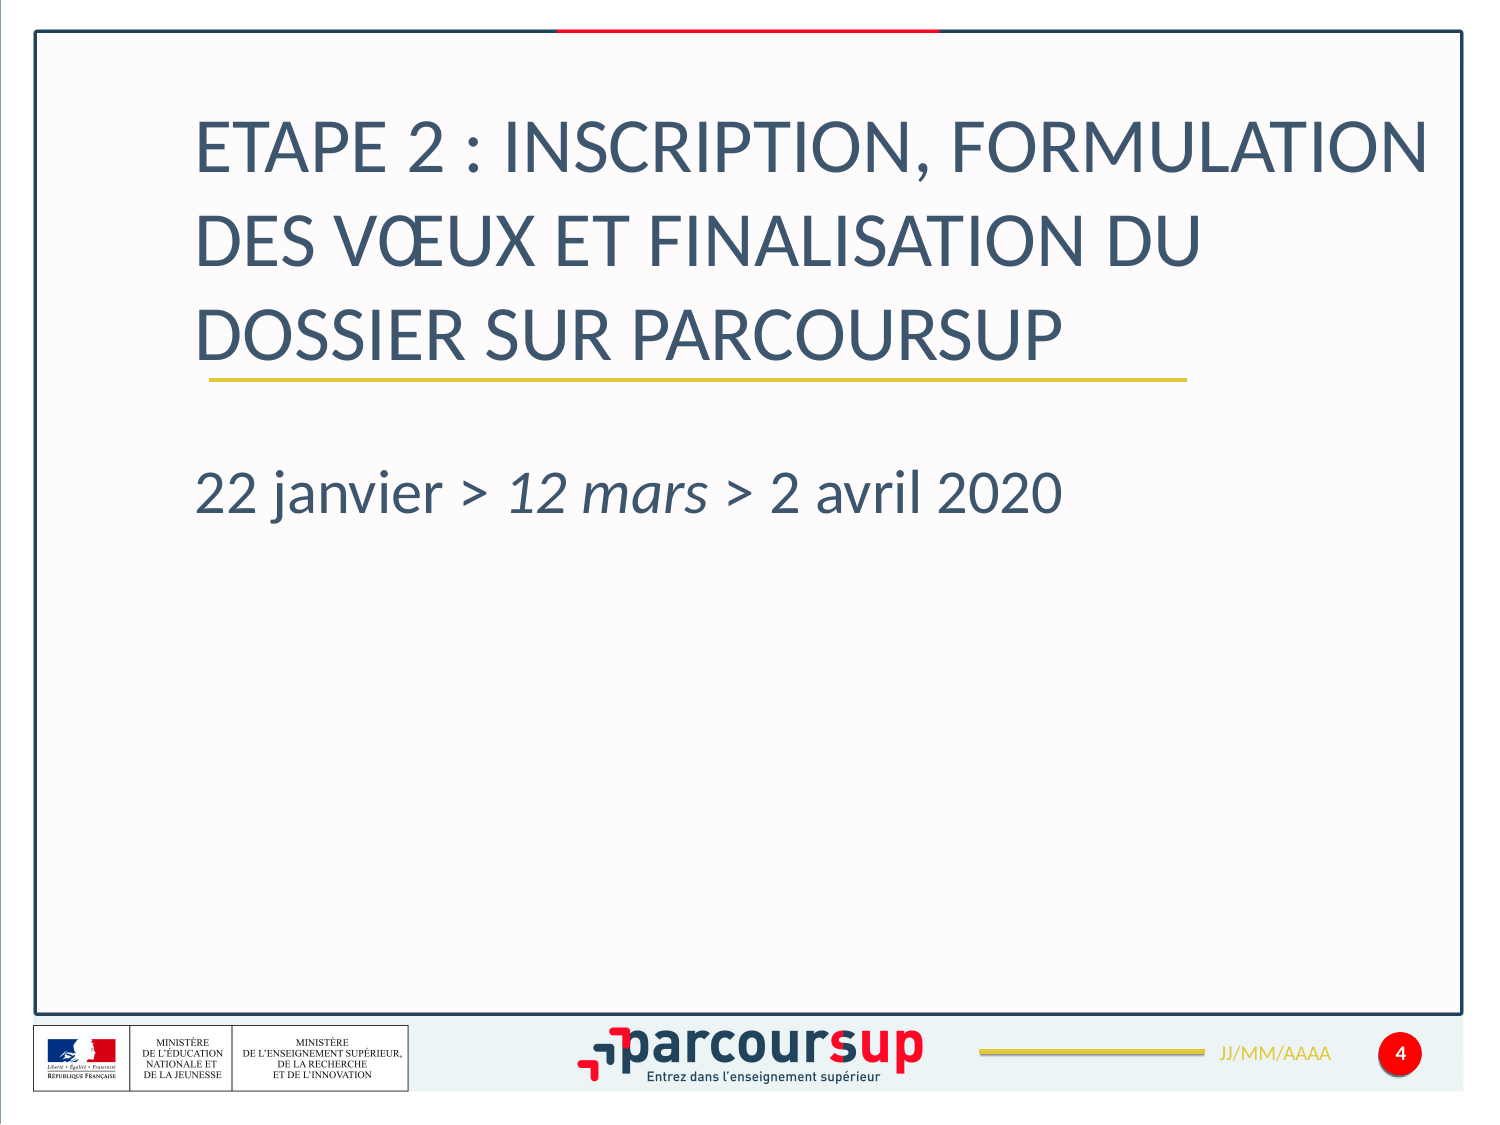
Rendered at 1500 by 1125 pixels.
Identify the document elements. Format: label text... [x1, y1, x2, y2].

picture [0, 0, 1499, 1124]
slide_number <numéro> [1379, 1030, 1423, 1074]
title ETAPE 2 : INSCRIPTION, FORMULATION DES VŒUX ET FINALISATION DU DOSSIER SUR PARCOURSUP [179, 70, 1457, 400]
list 22 janvier > 12 mars > 2 avril 2020 [179, 443, 1411, 634]
